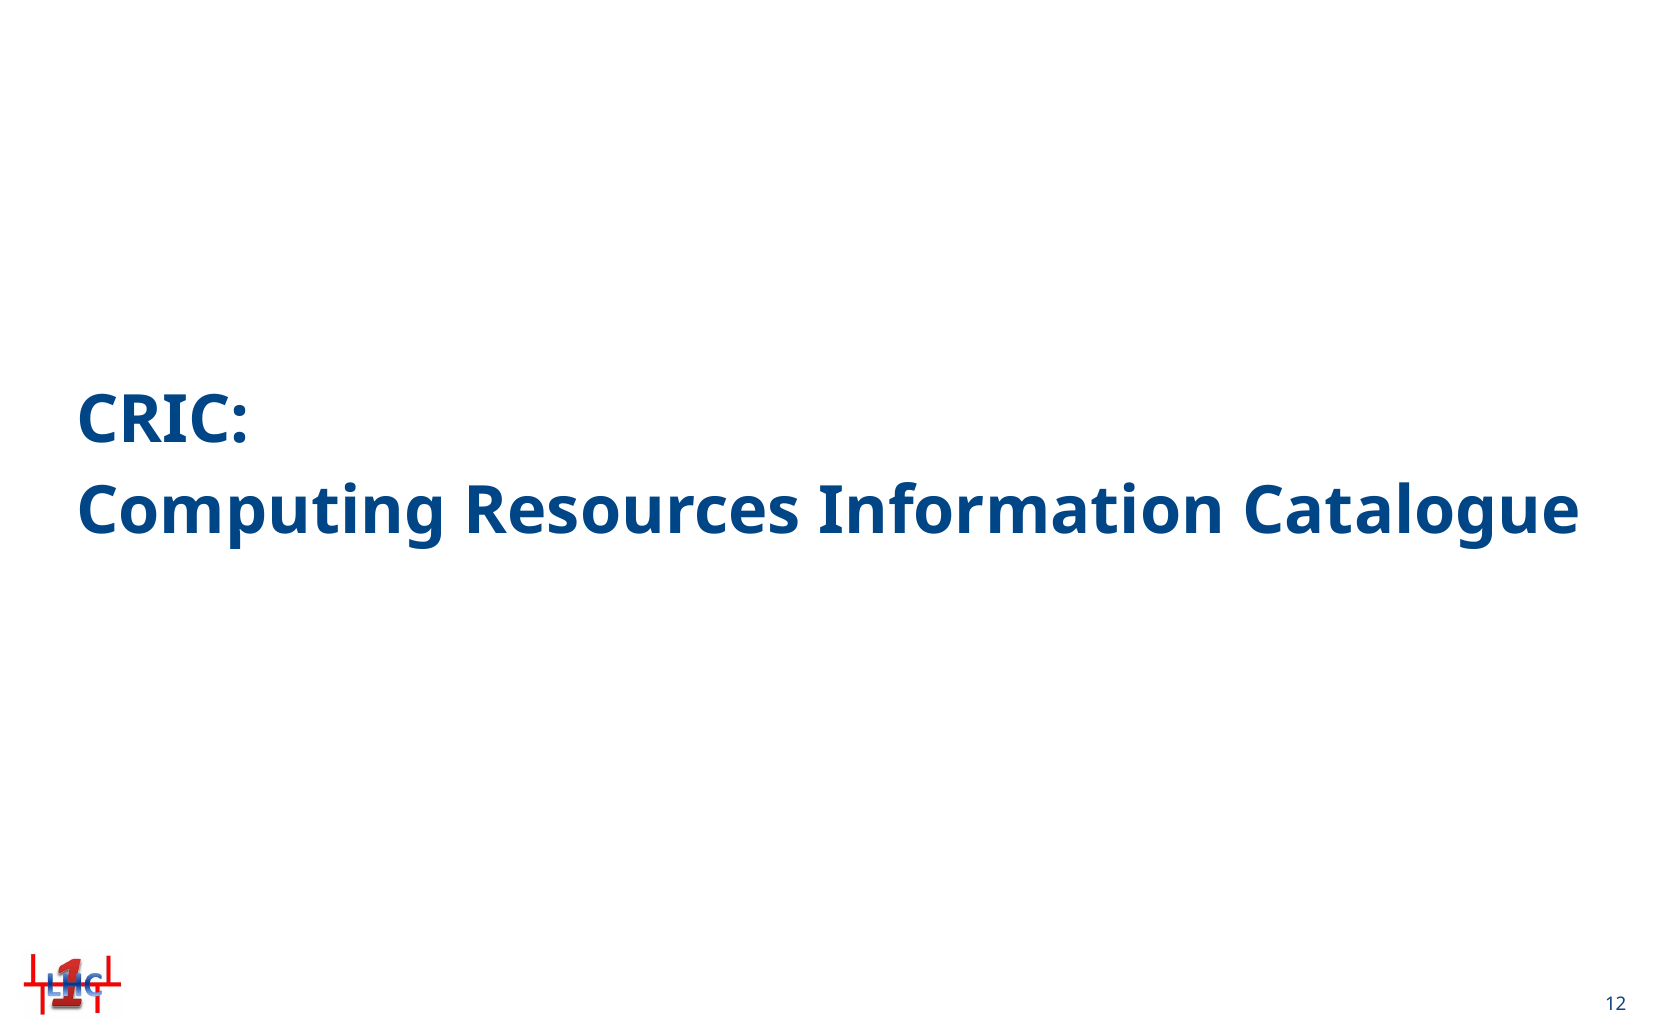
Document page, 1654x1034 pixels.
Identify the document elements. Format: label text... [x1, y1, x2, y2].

picture [16, 949, 125, 1032]
title CRIC: Computing Resources Information Catalogue [76, 371, 1627, 554]
